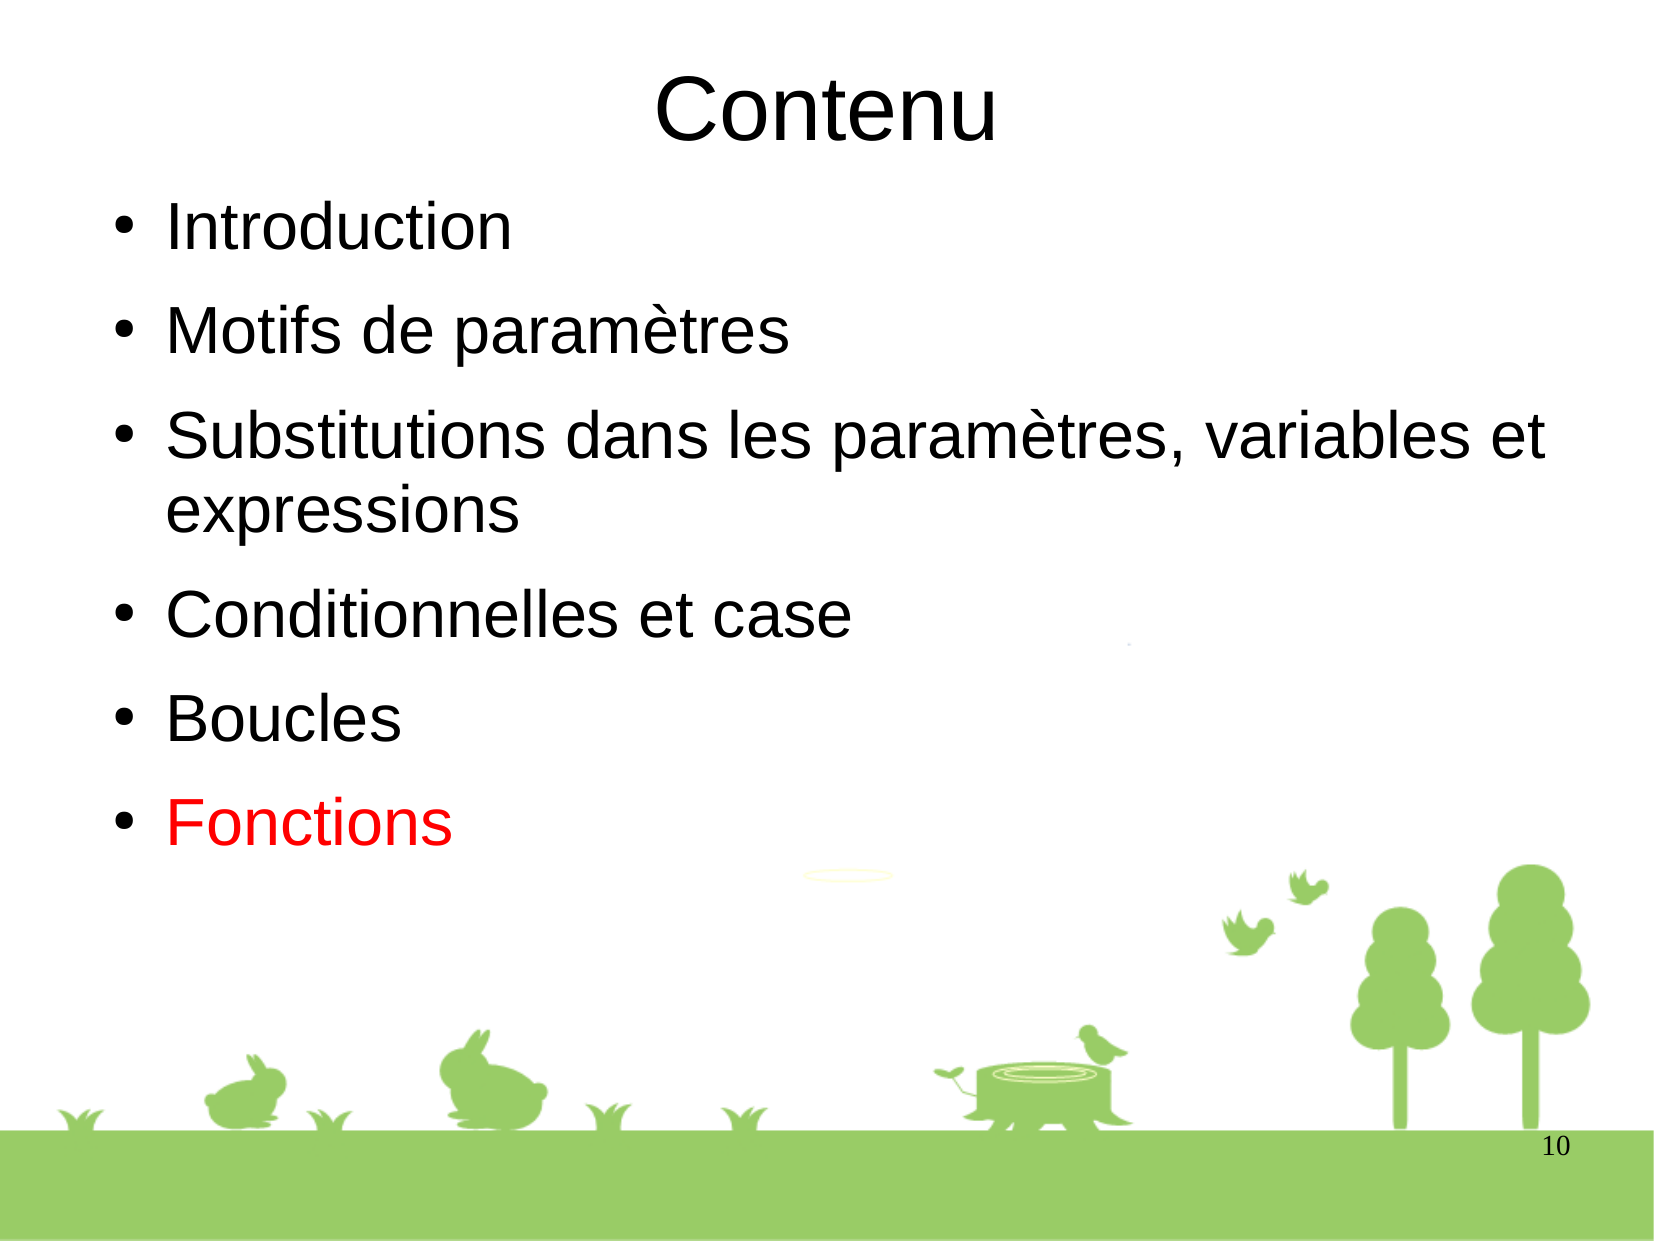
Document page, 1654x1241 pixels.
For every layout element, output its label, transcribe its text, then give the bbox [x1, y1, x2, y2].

picture [0, 0, 1654, 1241]
list Introduction Motifs de paramètres Substitutions dans les paramètres, variables et expressions Conditionnelles et case Boucles Fonctions [94, 188, 1550, 909]
title Contenu [11, 5, 1642, 213]
